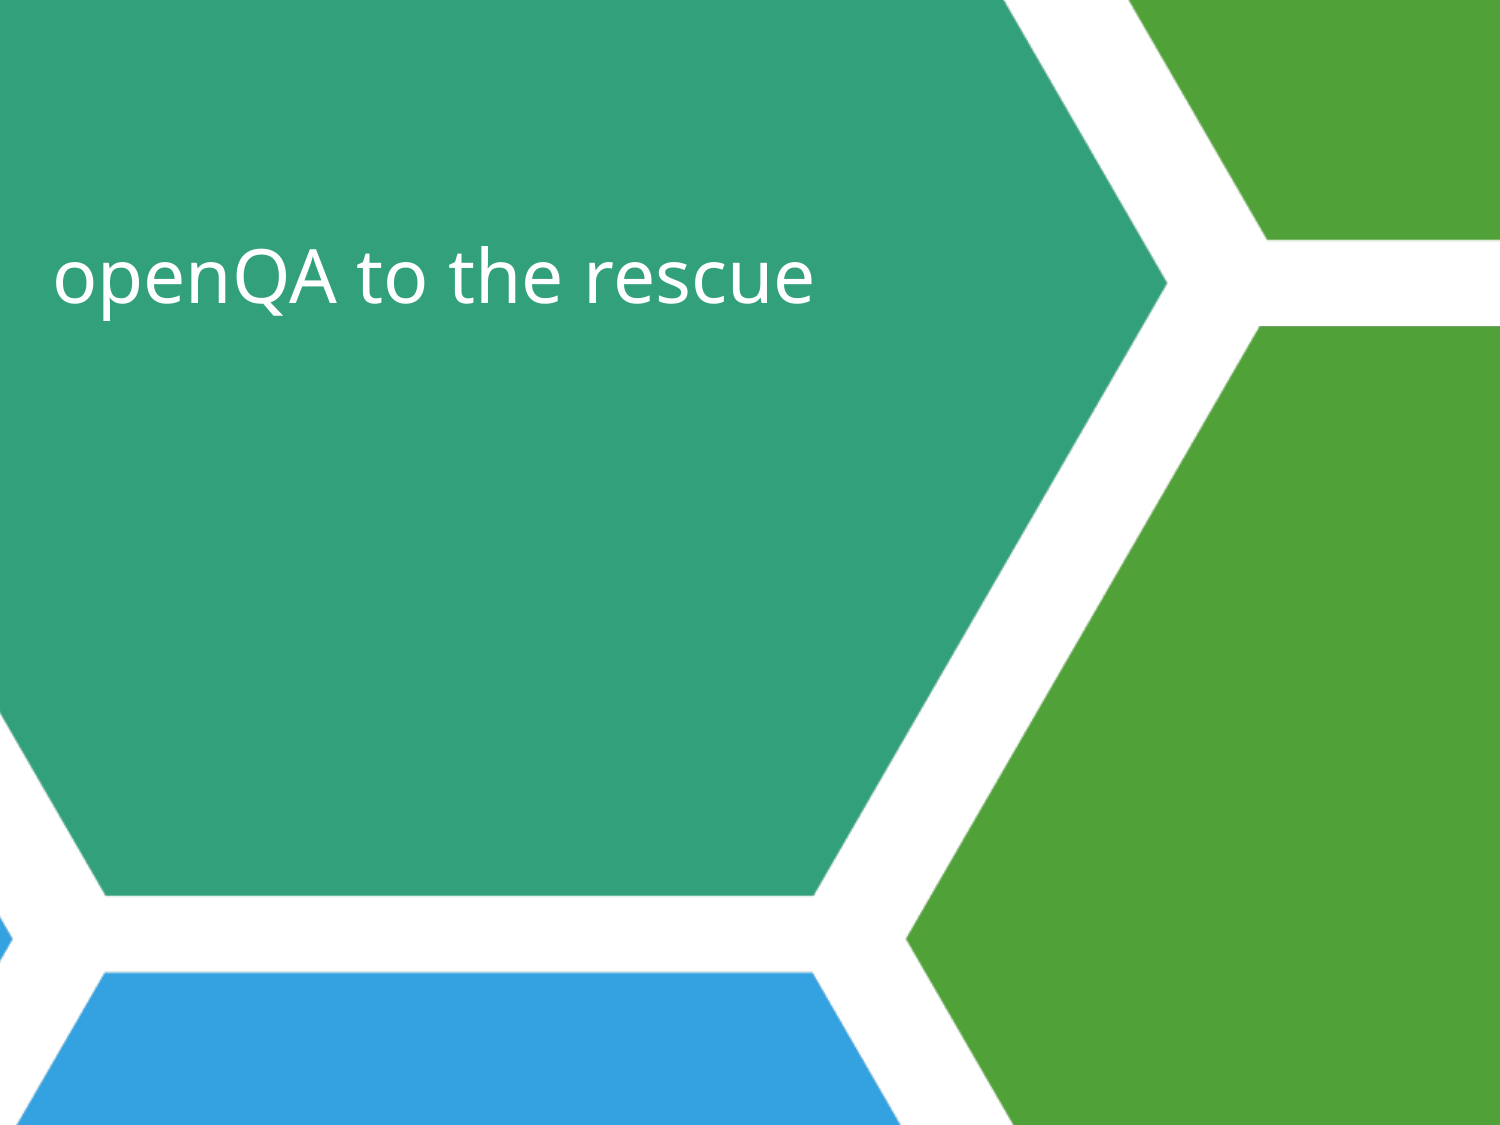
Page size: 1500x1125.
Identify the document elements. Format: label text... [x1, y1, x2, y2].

title openQA to the rescue [52, 147, 1099, 401]
picture [0, 0, 1500, 1125]
